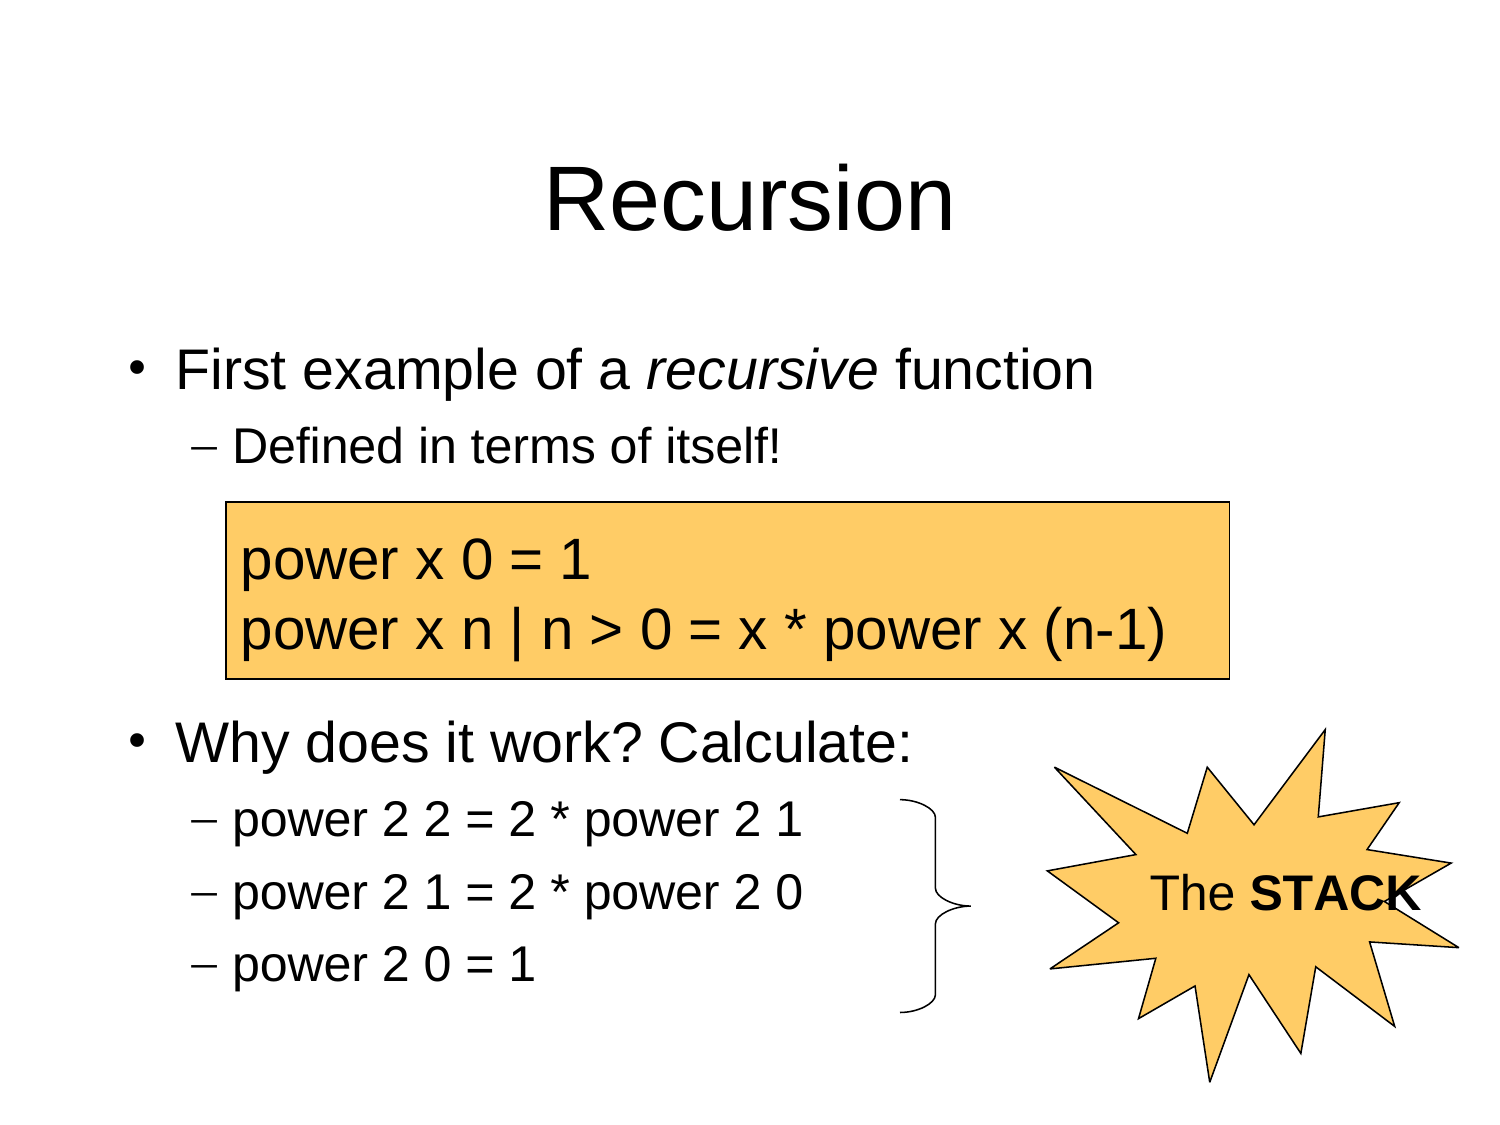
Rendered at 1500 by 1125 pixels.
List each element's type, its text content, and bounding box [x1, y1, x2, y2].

title Recursion [112, 99, 1388, 288]
list First example of a recursive function Defined in terms of itself! Why does it work? Calculate: power 2 2 = 2 * power 2 1 power 2 1 = 2 * power 2 0 power 2 0 = 1 [112, 324, 1388, 1000]
text_box power x 0 = 1 power x n | n > 0 = x * power x (n-1) [225, 502, 1230, 680]
text_box The STACK [1047, 729, 1459, 1083]
